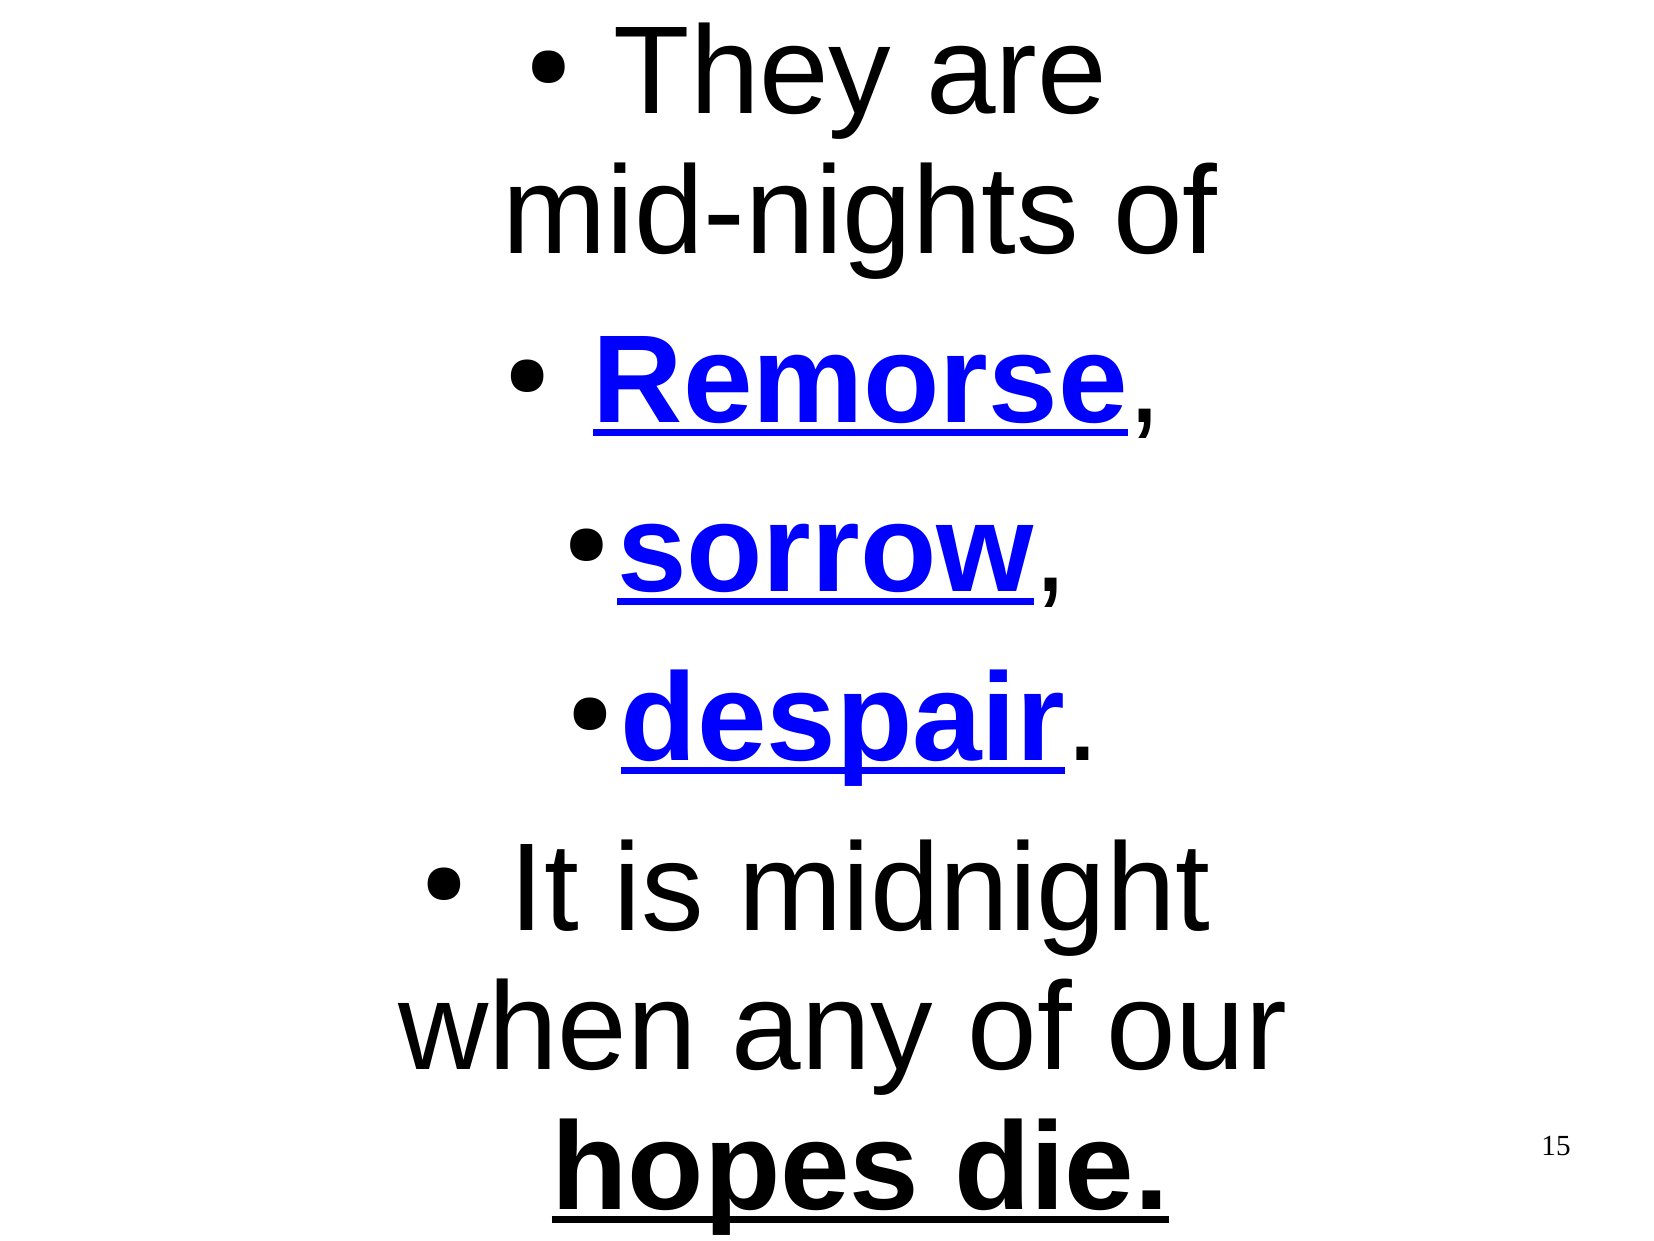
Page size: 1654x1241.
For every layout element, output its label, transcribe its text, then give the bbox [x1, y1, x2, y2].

list They are mid-nights of Remorse, sorrow, despair. It is midnight when any of our hopes die. [0, 0, 1651, 1238]
